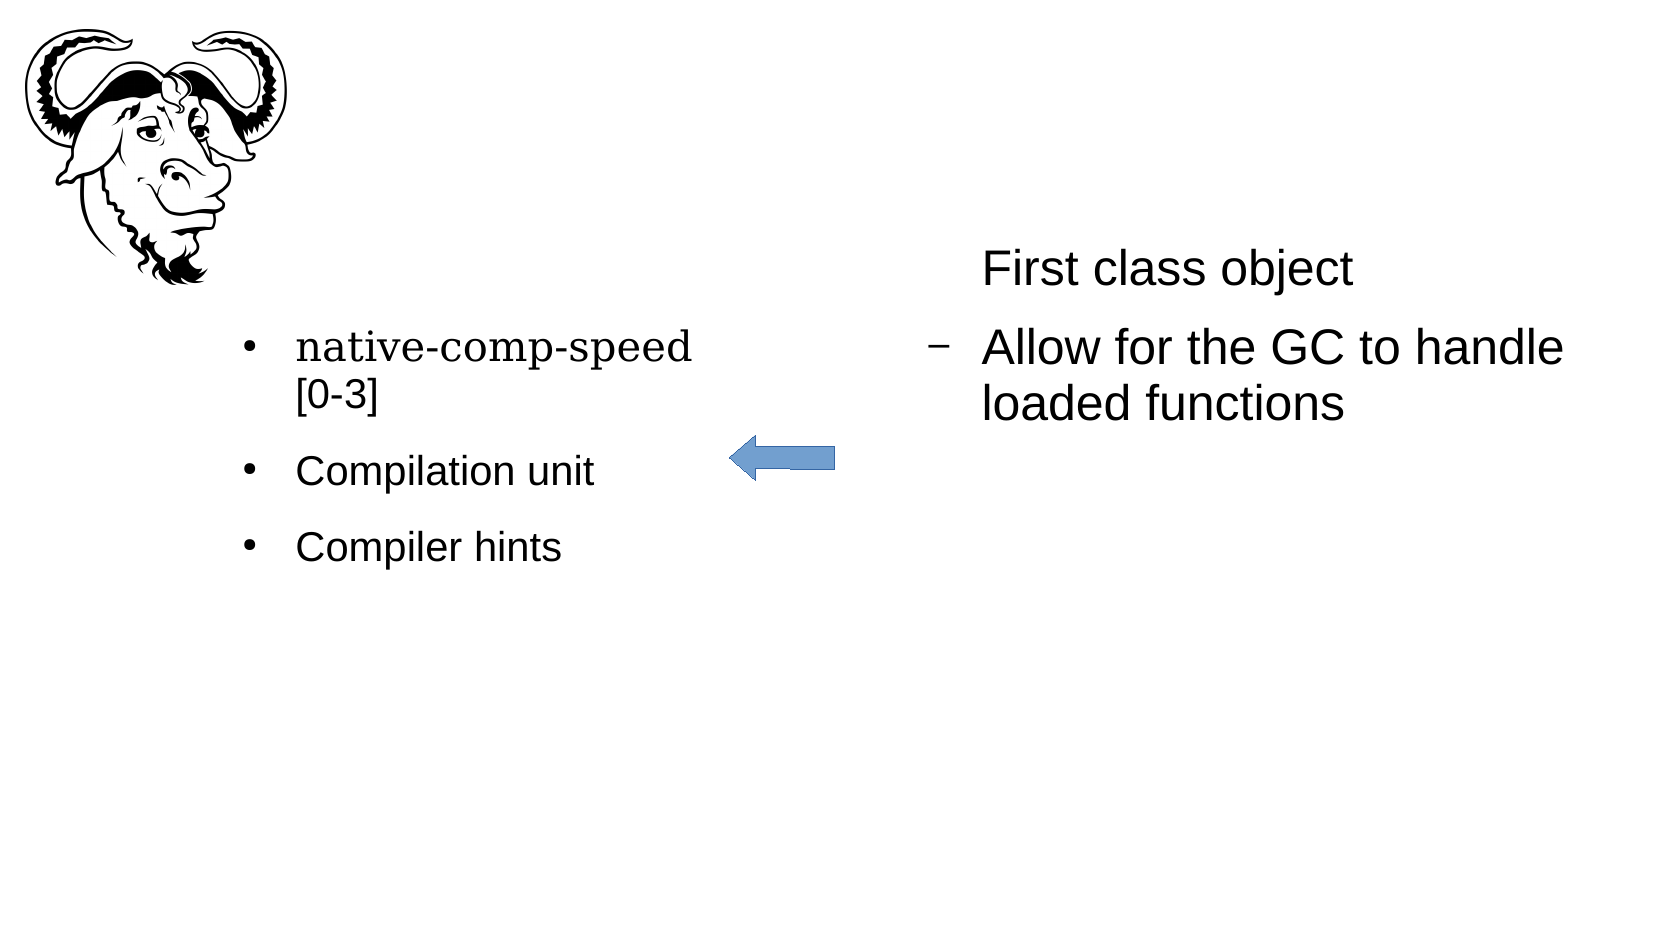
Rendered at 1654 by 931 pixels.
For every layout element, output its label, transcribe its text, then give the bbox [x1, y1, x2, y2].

picture [25, 29, 287, 285]
text_box [729, 435, 835, 481]
list native-comp-speed [0-3] Compilation unit Compiler hints [224, 322, 751, 926]
list First class object Allow for the GC to handle loaded functions [840, 240, 1654, 841]
